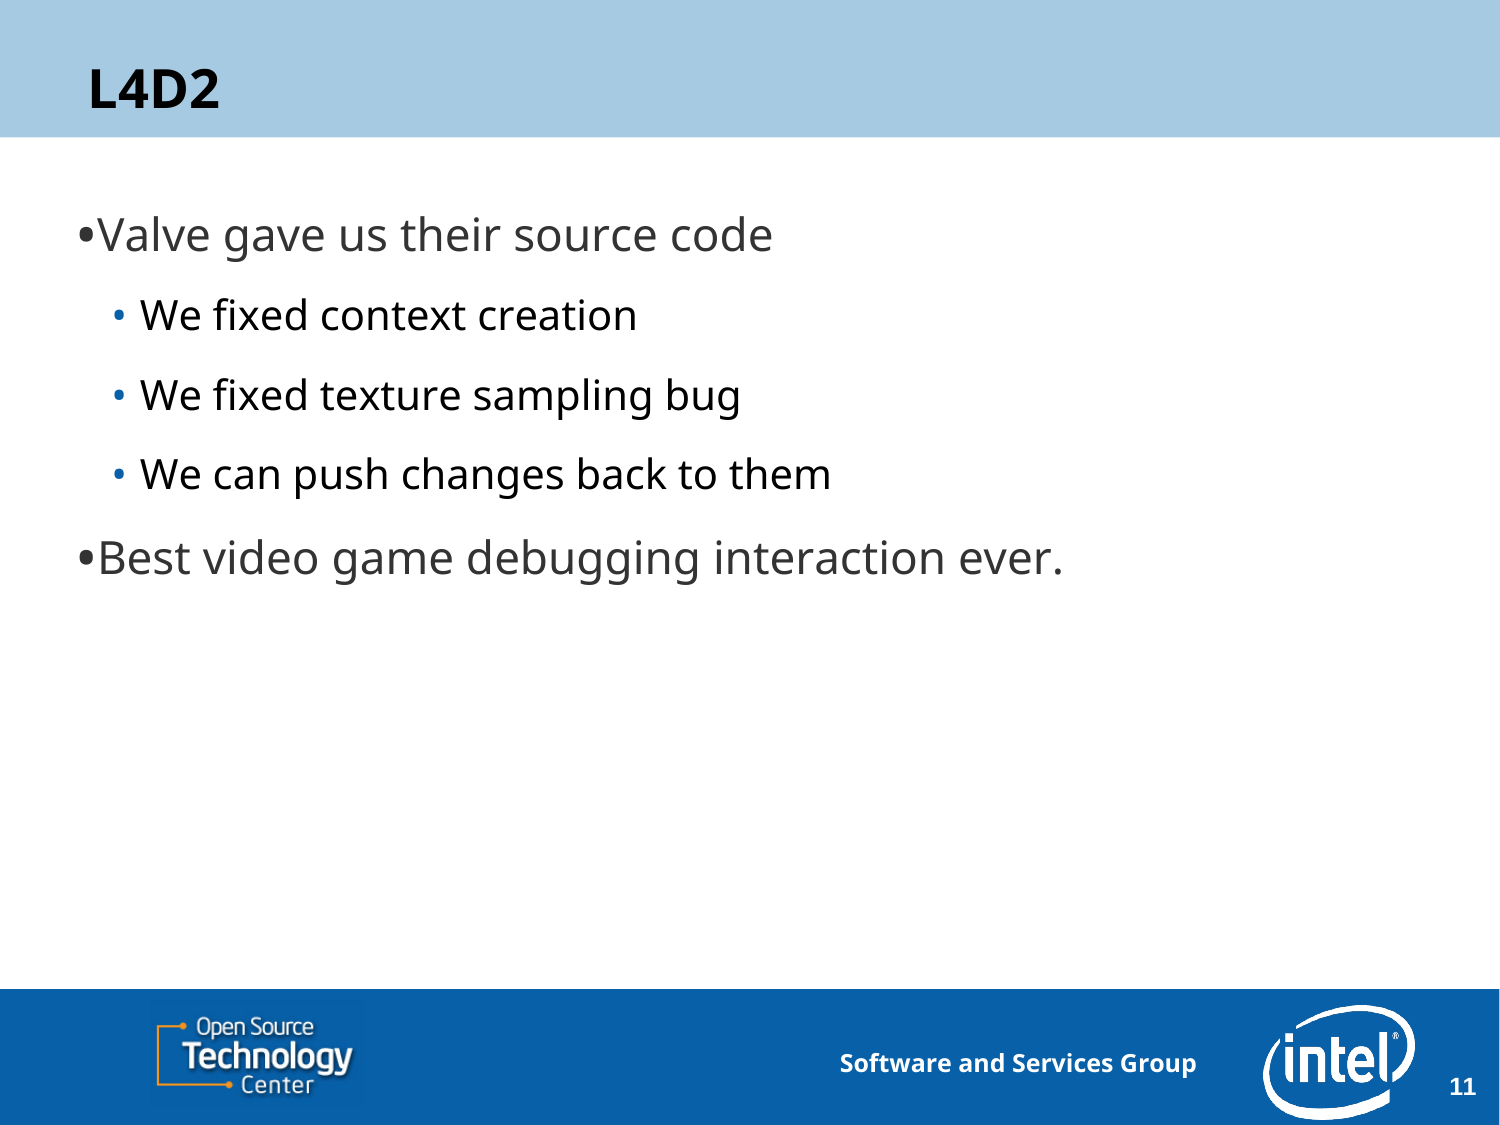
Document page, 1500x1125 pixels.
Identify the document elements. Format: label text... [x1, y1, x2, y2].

list Valve gave us their source code We fixed context creation We fixed texture sampling bug We can push changes back to them Best video game debugging interaction ever. [74, 202, 1425, 945]
picture [150, 999, 365, 1106]
title L4D2 [87, 37, 1446, 138]
picture [1263, 1005, 1415, 1120]
